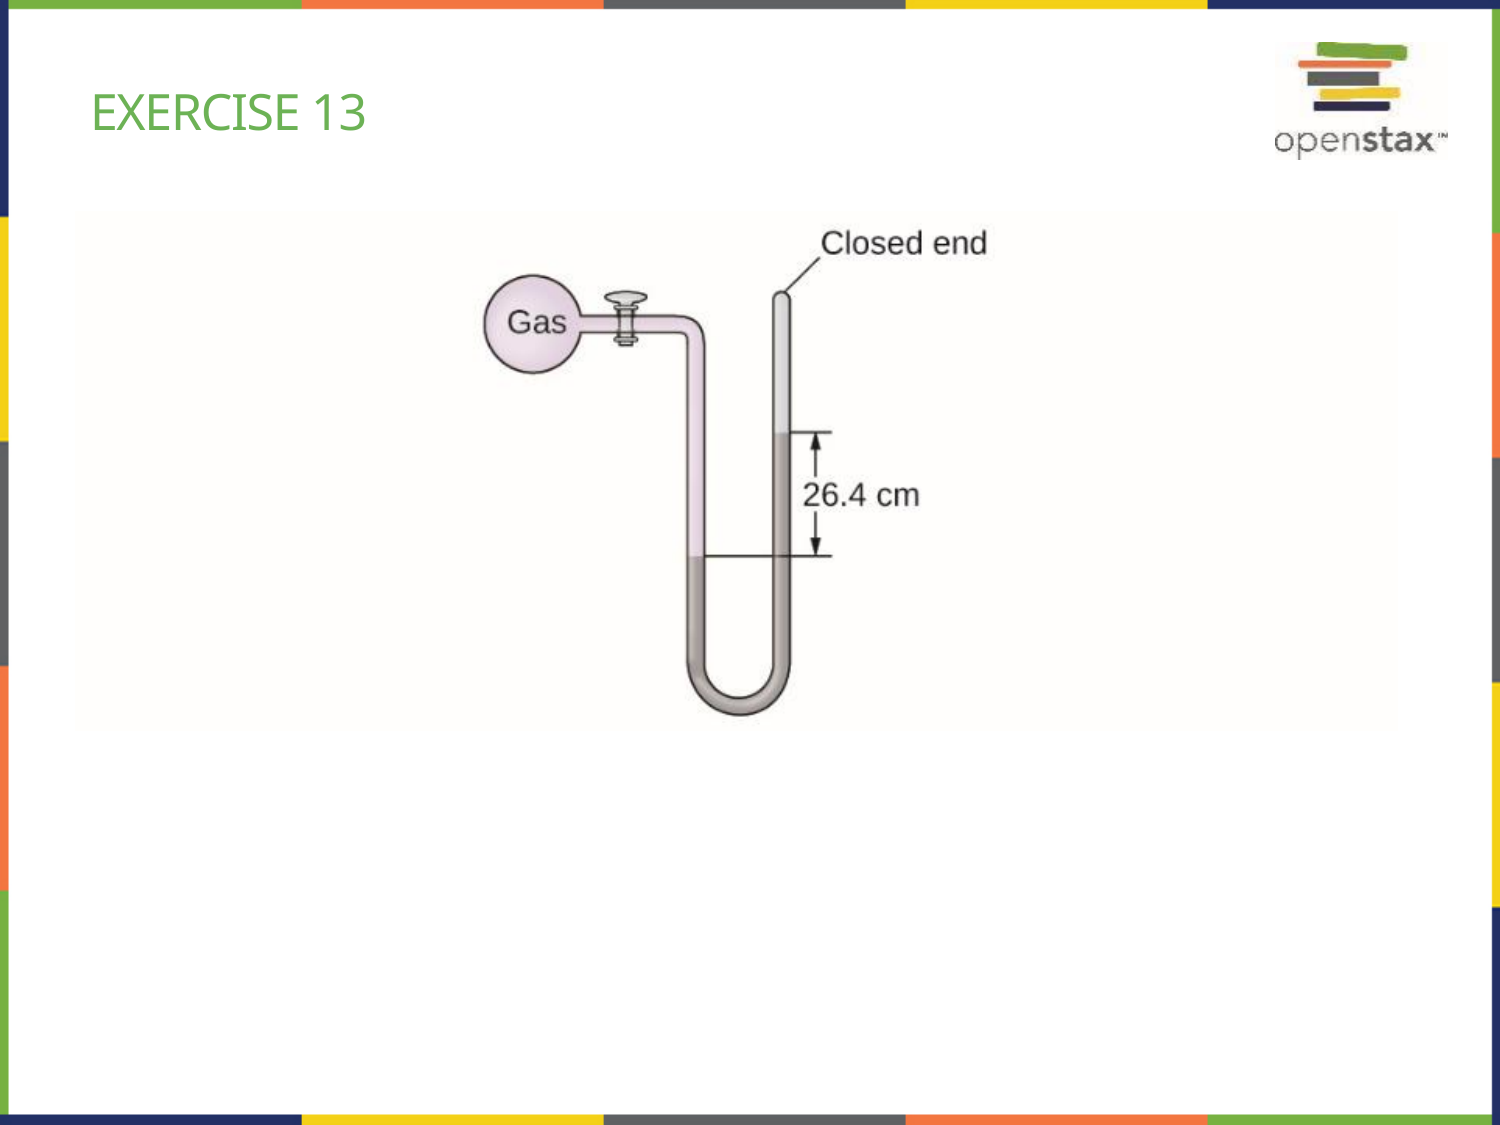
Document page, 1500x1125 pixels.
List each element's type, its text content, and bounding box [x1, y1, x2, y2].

picture [0, 0, 1500, 1125]
title Exercise 13 [75, 39, 1398, 148]
